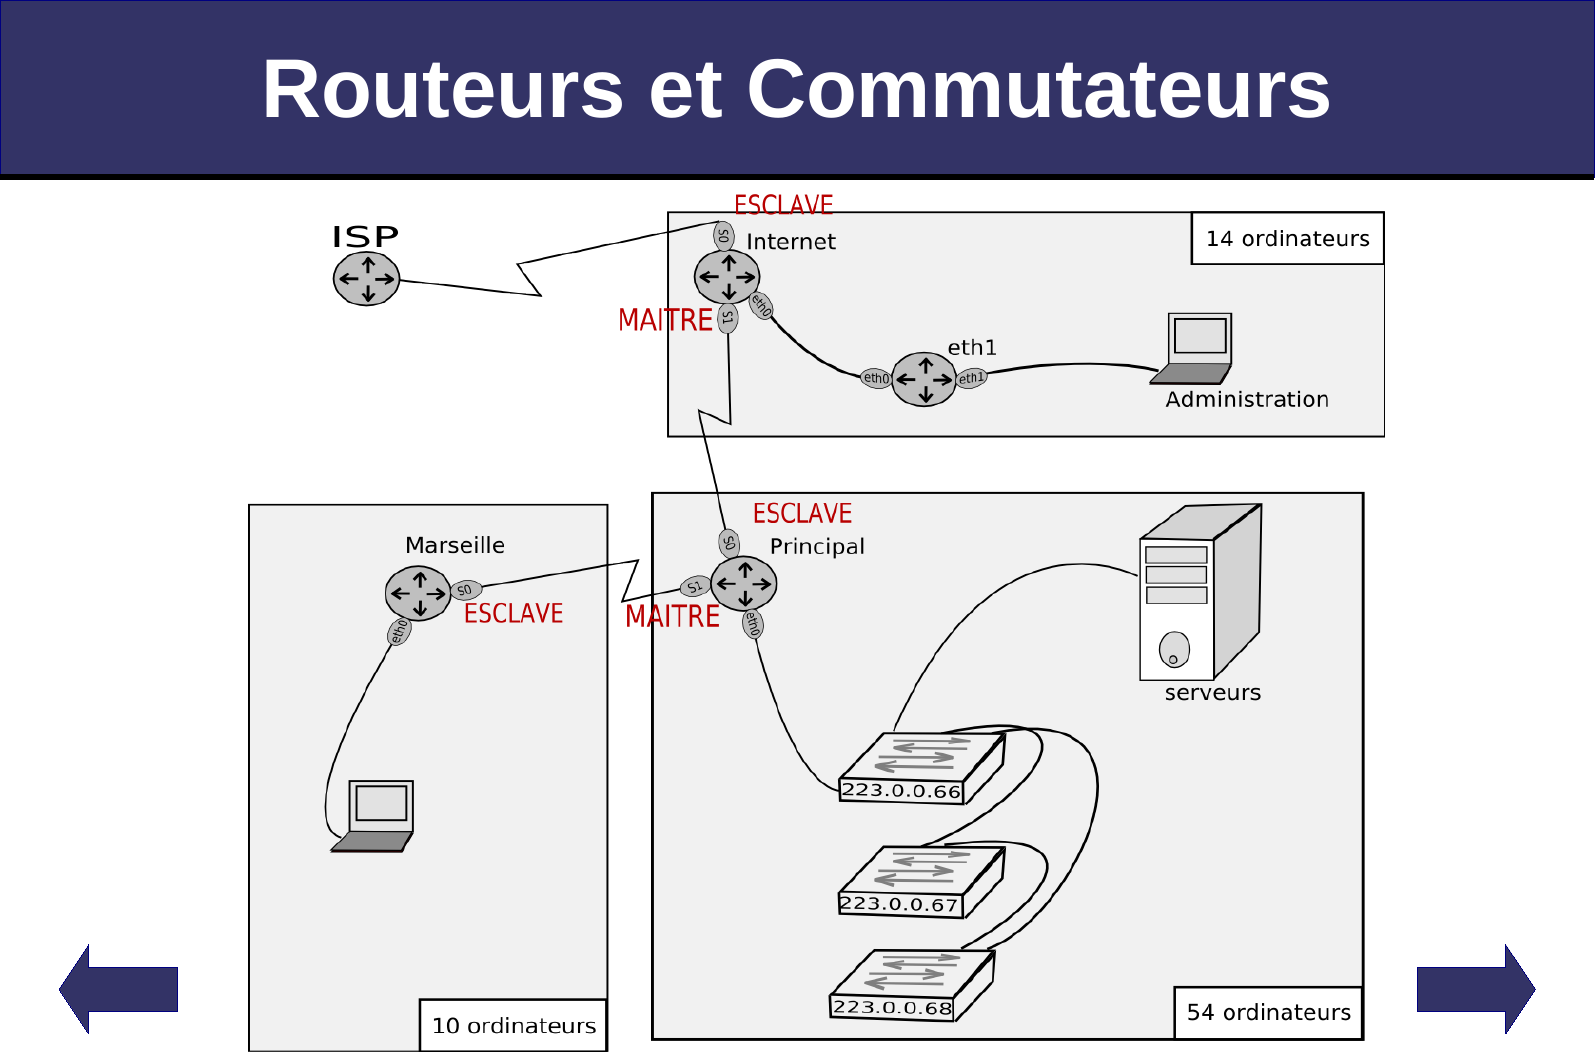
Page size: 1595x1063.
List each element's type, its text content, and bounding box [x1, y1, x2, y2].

picture [248, 194, 1385, 1052]
text_box [1417, 944, 1536, 1034]
text_box [59, 944, 178, 1034]
text_box Routeurs et Commutateurs [0, 0, 1595, 178]
